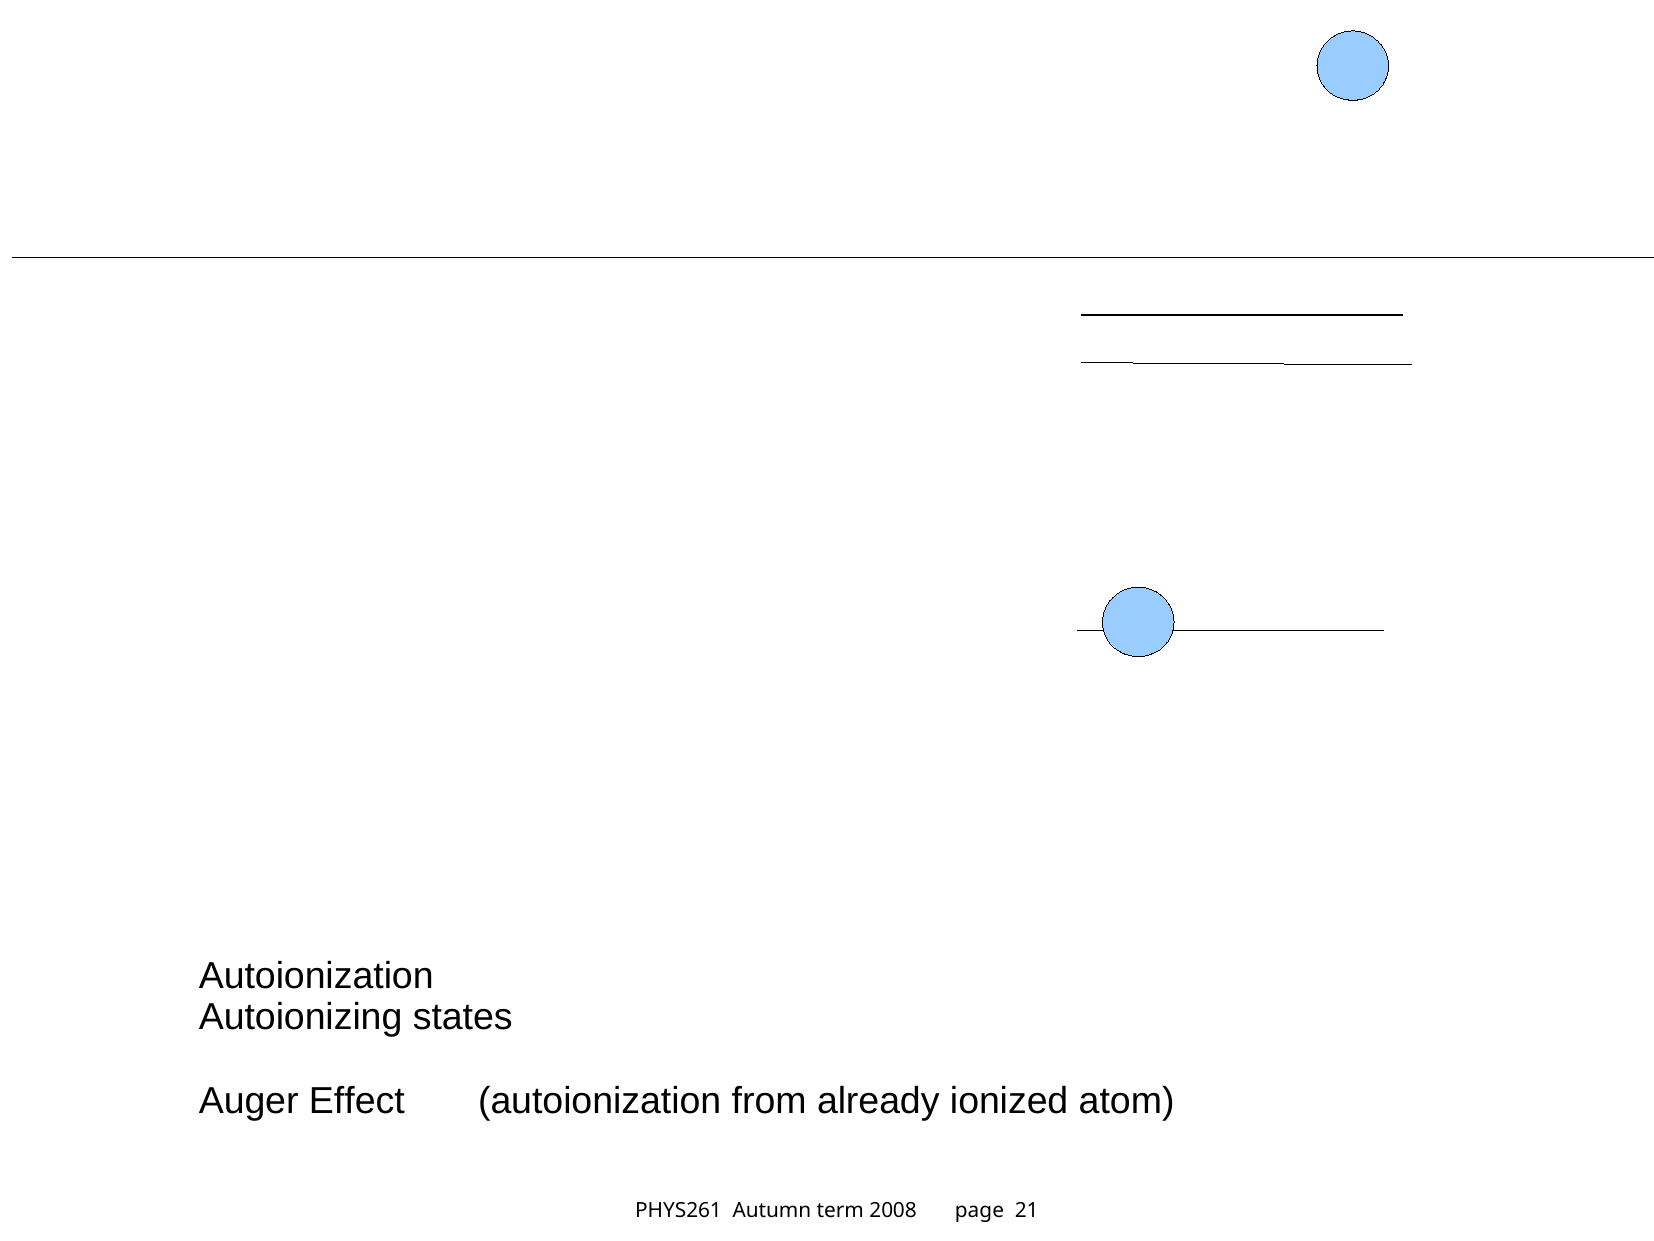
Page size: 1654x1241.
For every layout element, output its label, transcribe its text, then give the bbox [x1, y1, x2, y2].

text_box Autoionization Autoionizing states Auger Effect (autoionization from already ionized atom) [184, 946, 1322, 1182]
text_box [1316, 30, 1389, 101]
text_box [1102, 587, 1175, 657]
